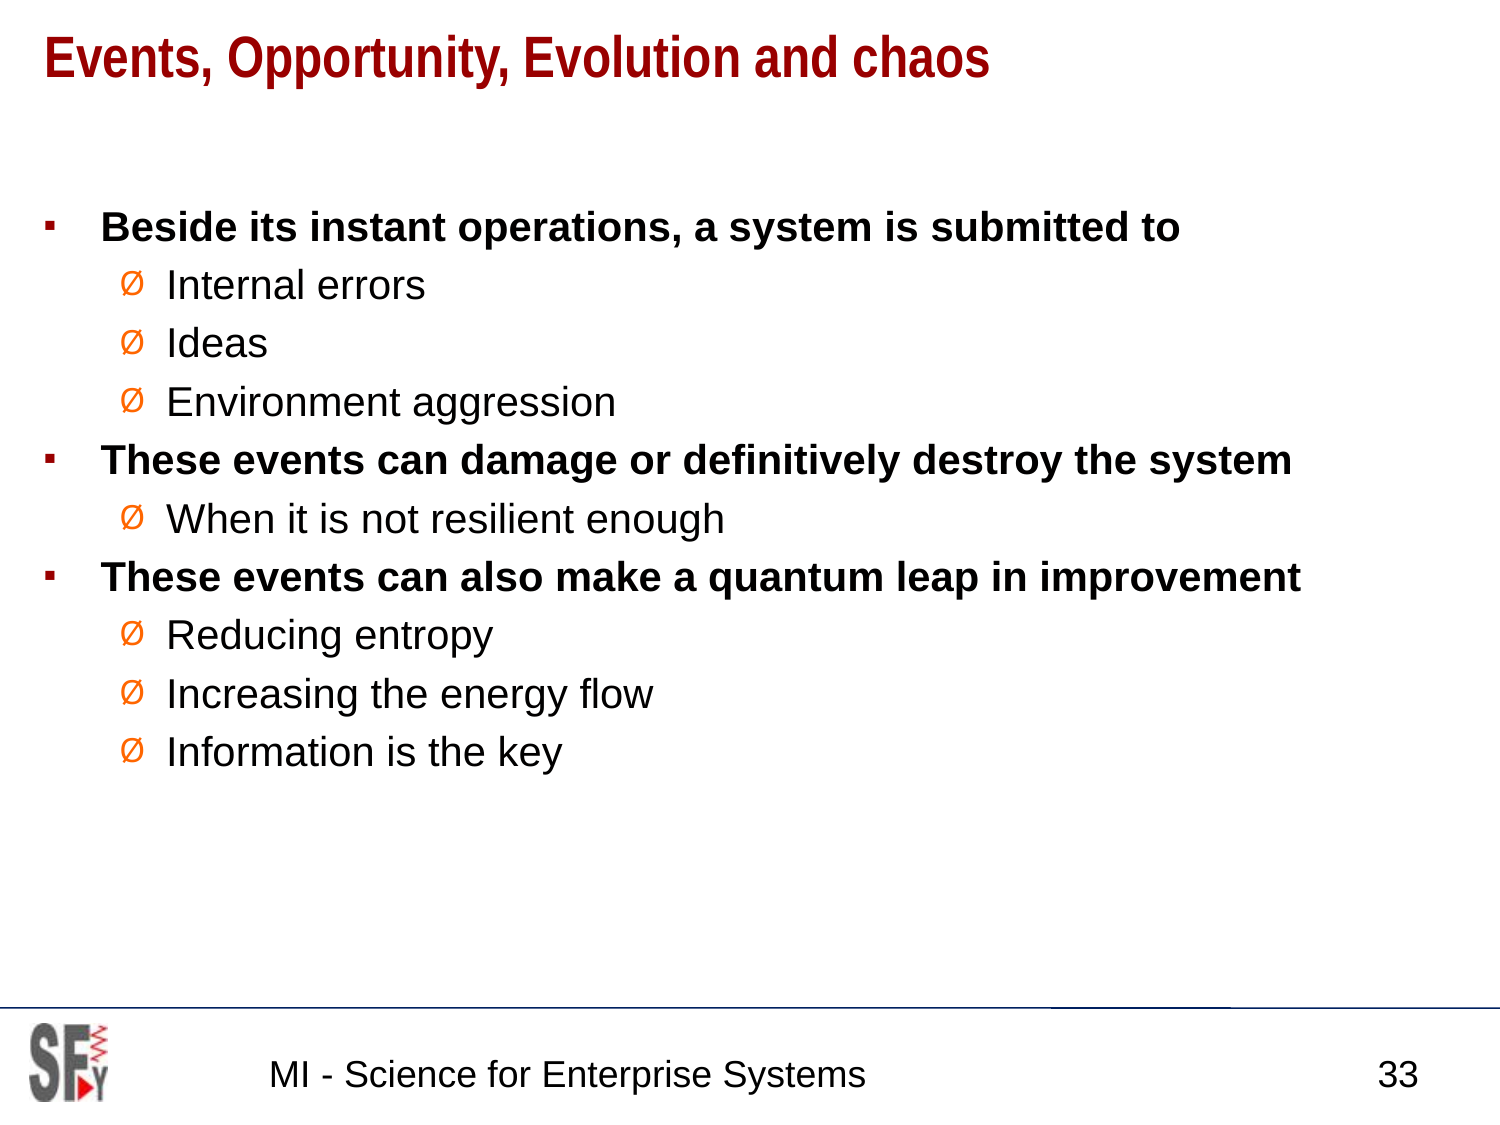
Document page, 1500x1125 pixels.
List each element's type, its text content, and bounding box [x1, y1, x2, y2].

footer MI - Science for Enterprise Systems [253, 1034, 1336, 1103]
slide_number <numéro> [1362, 1034, 1500, 1103]
picture [29, 1023, 108, 1102]
list Beside its instant operations, a system is submitted to Internal errors Ideas Environment aggression These events can damage or definitively destroy the system When it is not resilient enough These events can also make a quantum leap in improvement Reducing entropy Increasing the energy flow Information is the key [29, 184, 1471, 988]
title Events, Opportunity, Evolution and chaos [29, 12, 1471, 138]
